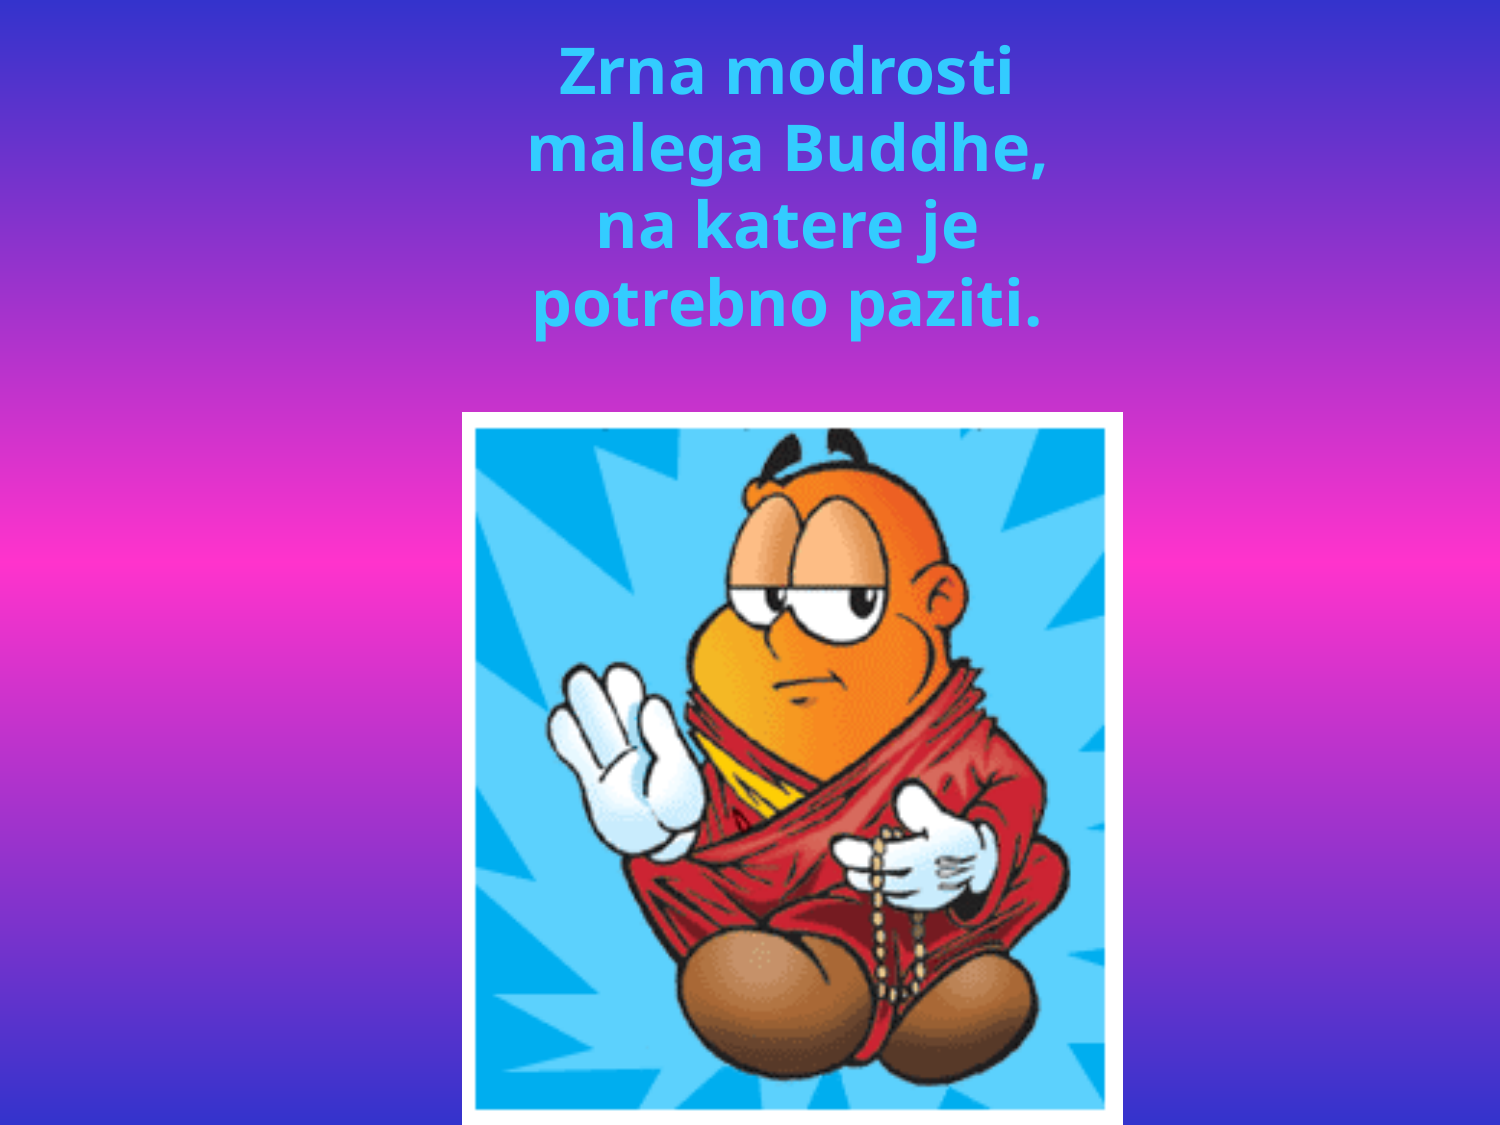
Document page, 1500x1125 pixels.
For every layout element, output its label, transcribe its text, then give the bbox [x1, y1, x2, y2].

picture [462, 412, 1123, 1125]
text_box Zrna modrosti malega Buddhe, na katere je potrebno paziti. [462, 21, 1113, 348]
